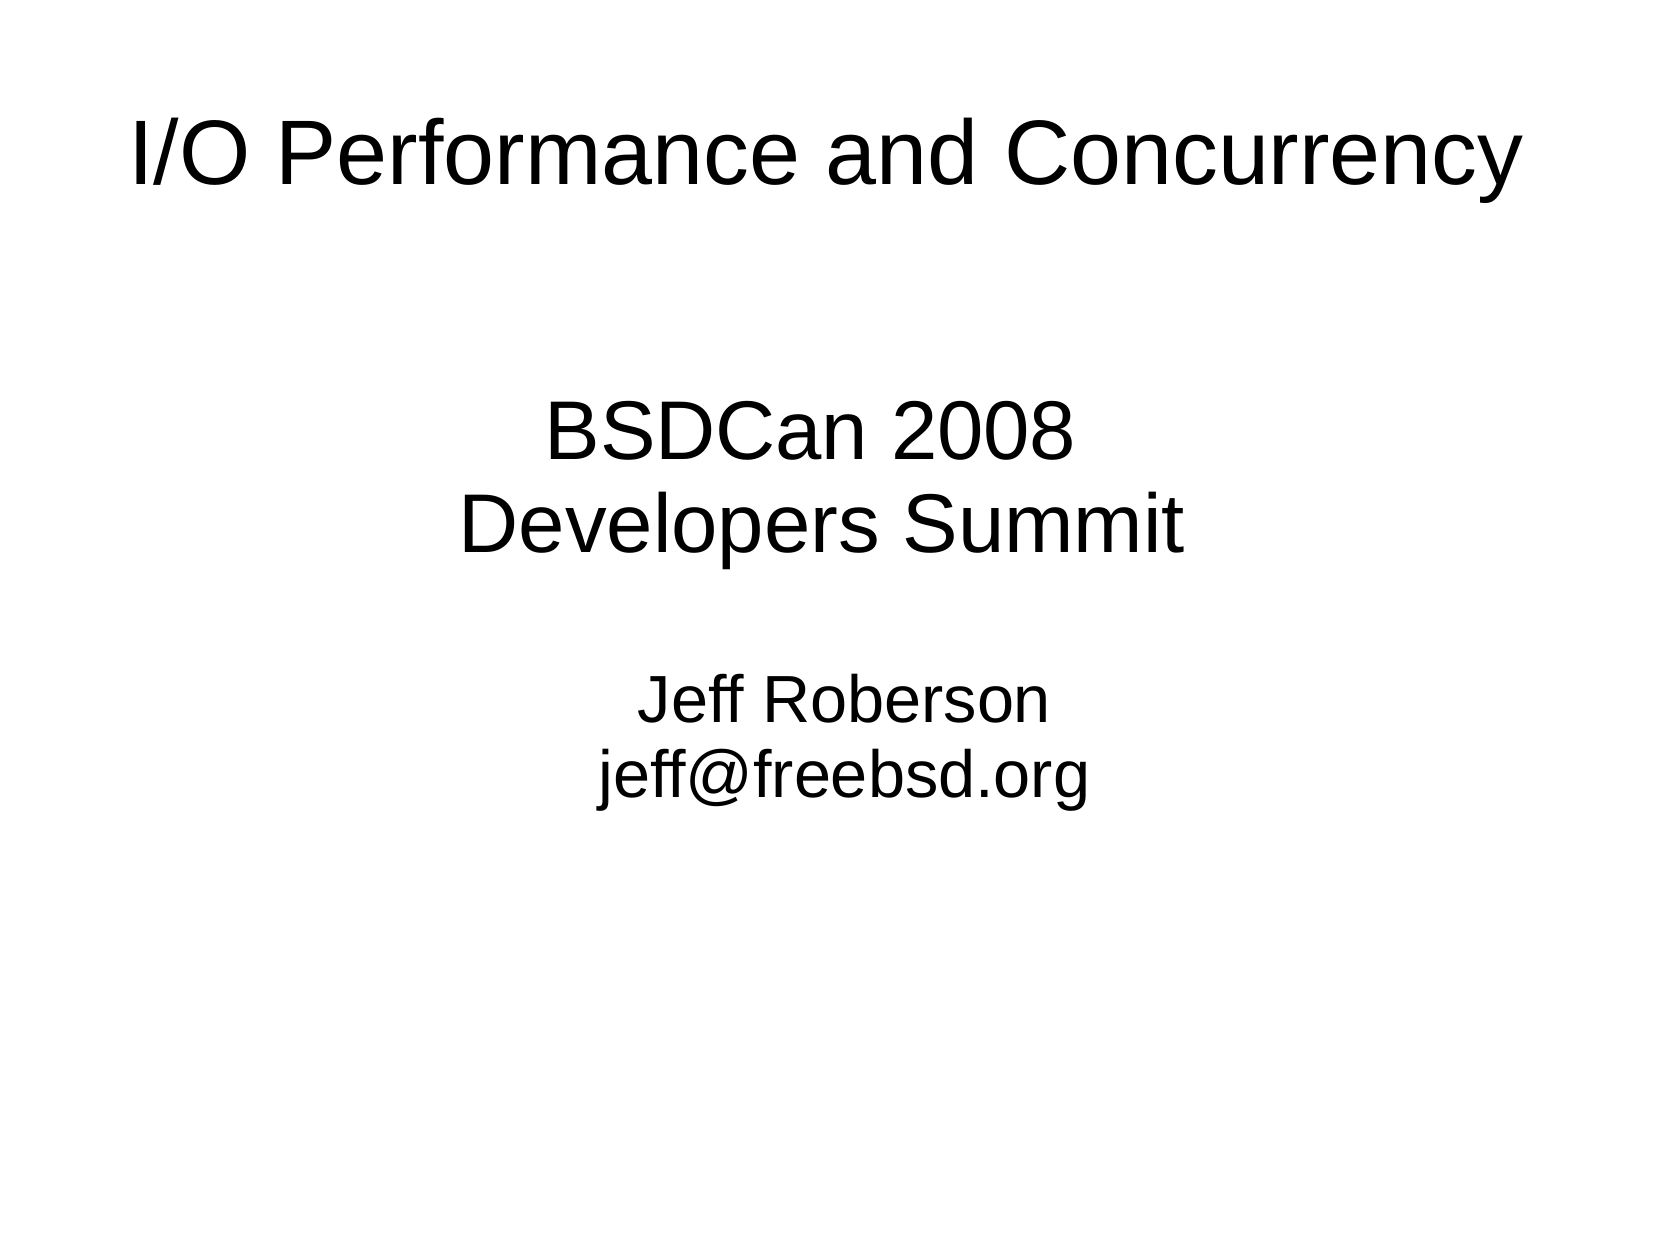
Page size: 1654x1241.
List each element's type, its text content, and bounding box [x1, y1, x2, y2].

subtitle Jeff Roberson jeff@freebsd.org [82, 297, 1571, 1102]
text_box BSDCan 2008 Developers Summit [406, 375, 1238, 581]
title I/O Performance and Concurrency [82, 49, 1571, 257]
